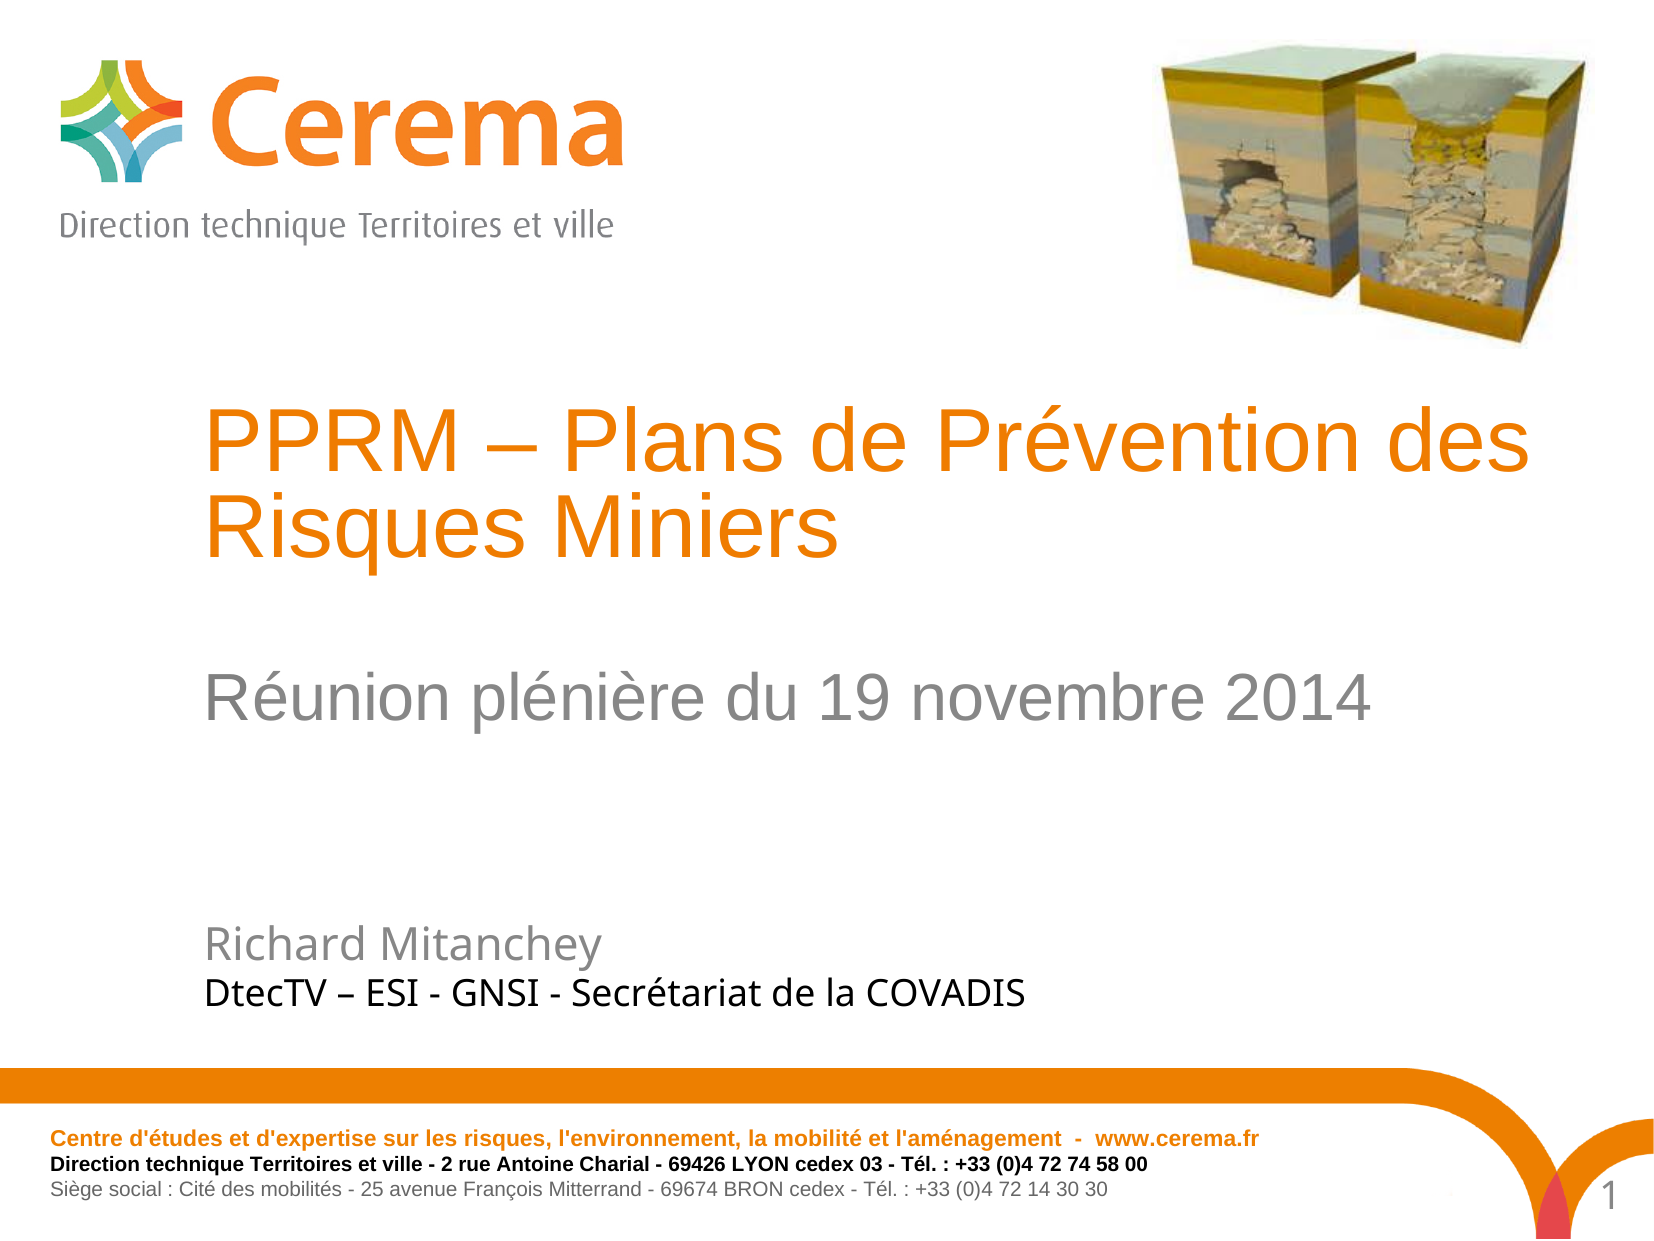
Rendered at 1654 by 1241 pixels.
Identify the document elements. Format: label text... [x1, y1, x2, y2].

picture [0, 0, 684, 291]
text_box PPRM – Plans de Prévention des Risques Miniers [188, 394, 1607, 602]
picture [0, 1068, 1654, 1239]
text_box Richard Mitanchey DtecTV – ESI - GNSI - Secrétariat de la COVADIS [188, 906, 1465, 977]
text_box Réunion plénière du 19 novembre 2014 [188, 646, 1465, 752]
picture [1152, 39, 1595, 349]
